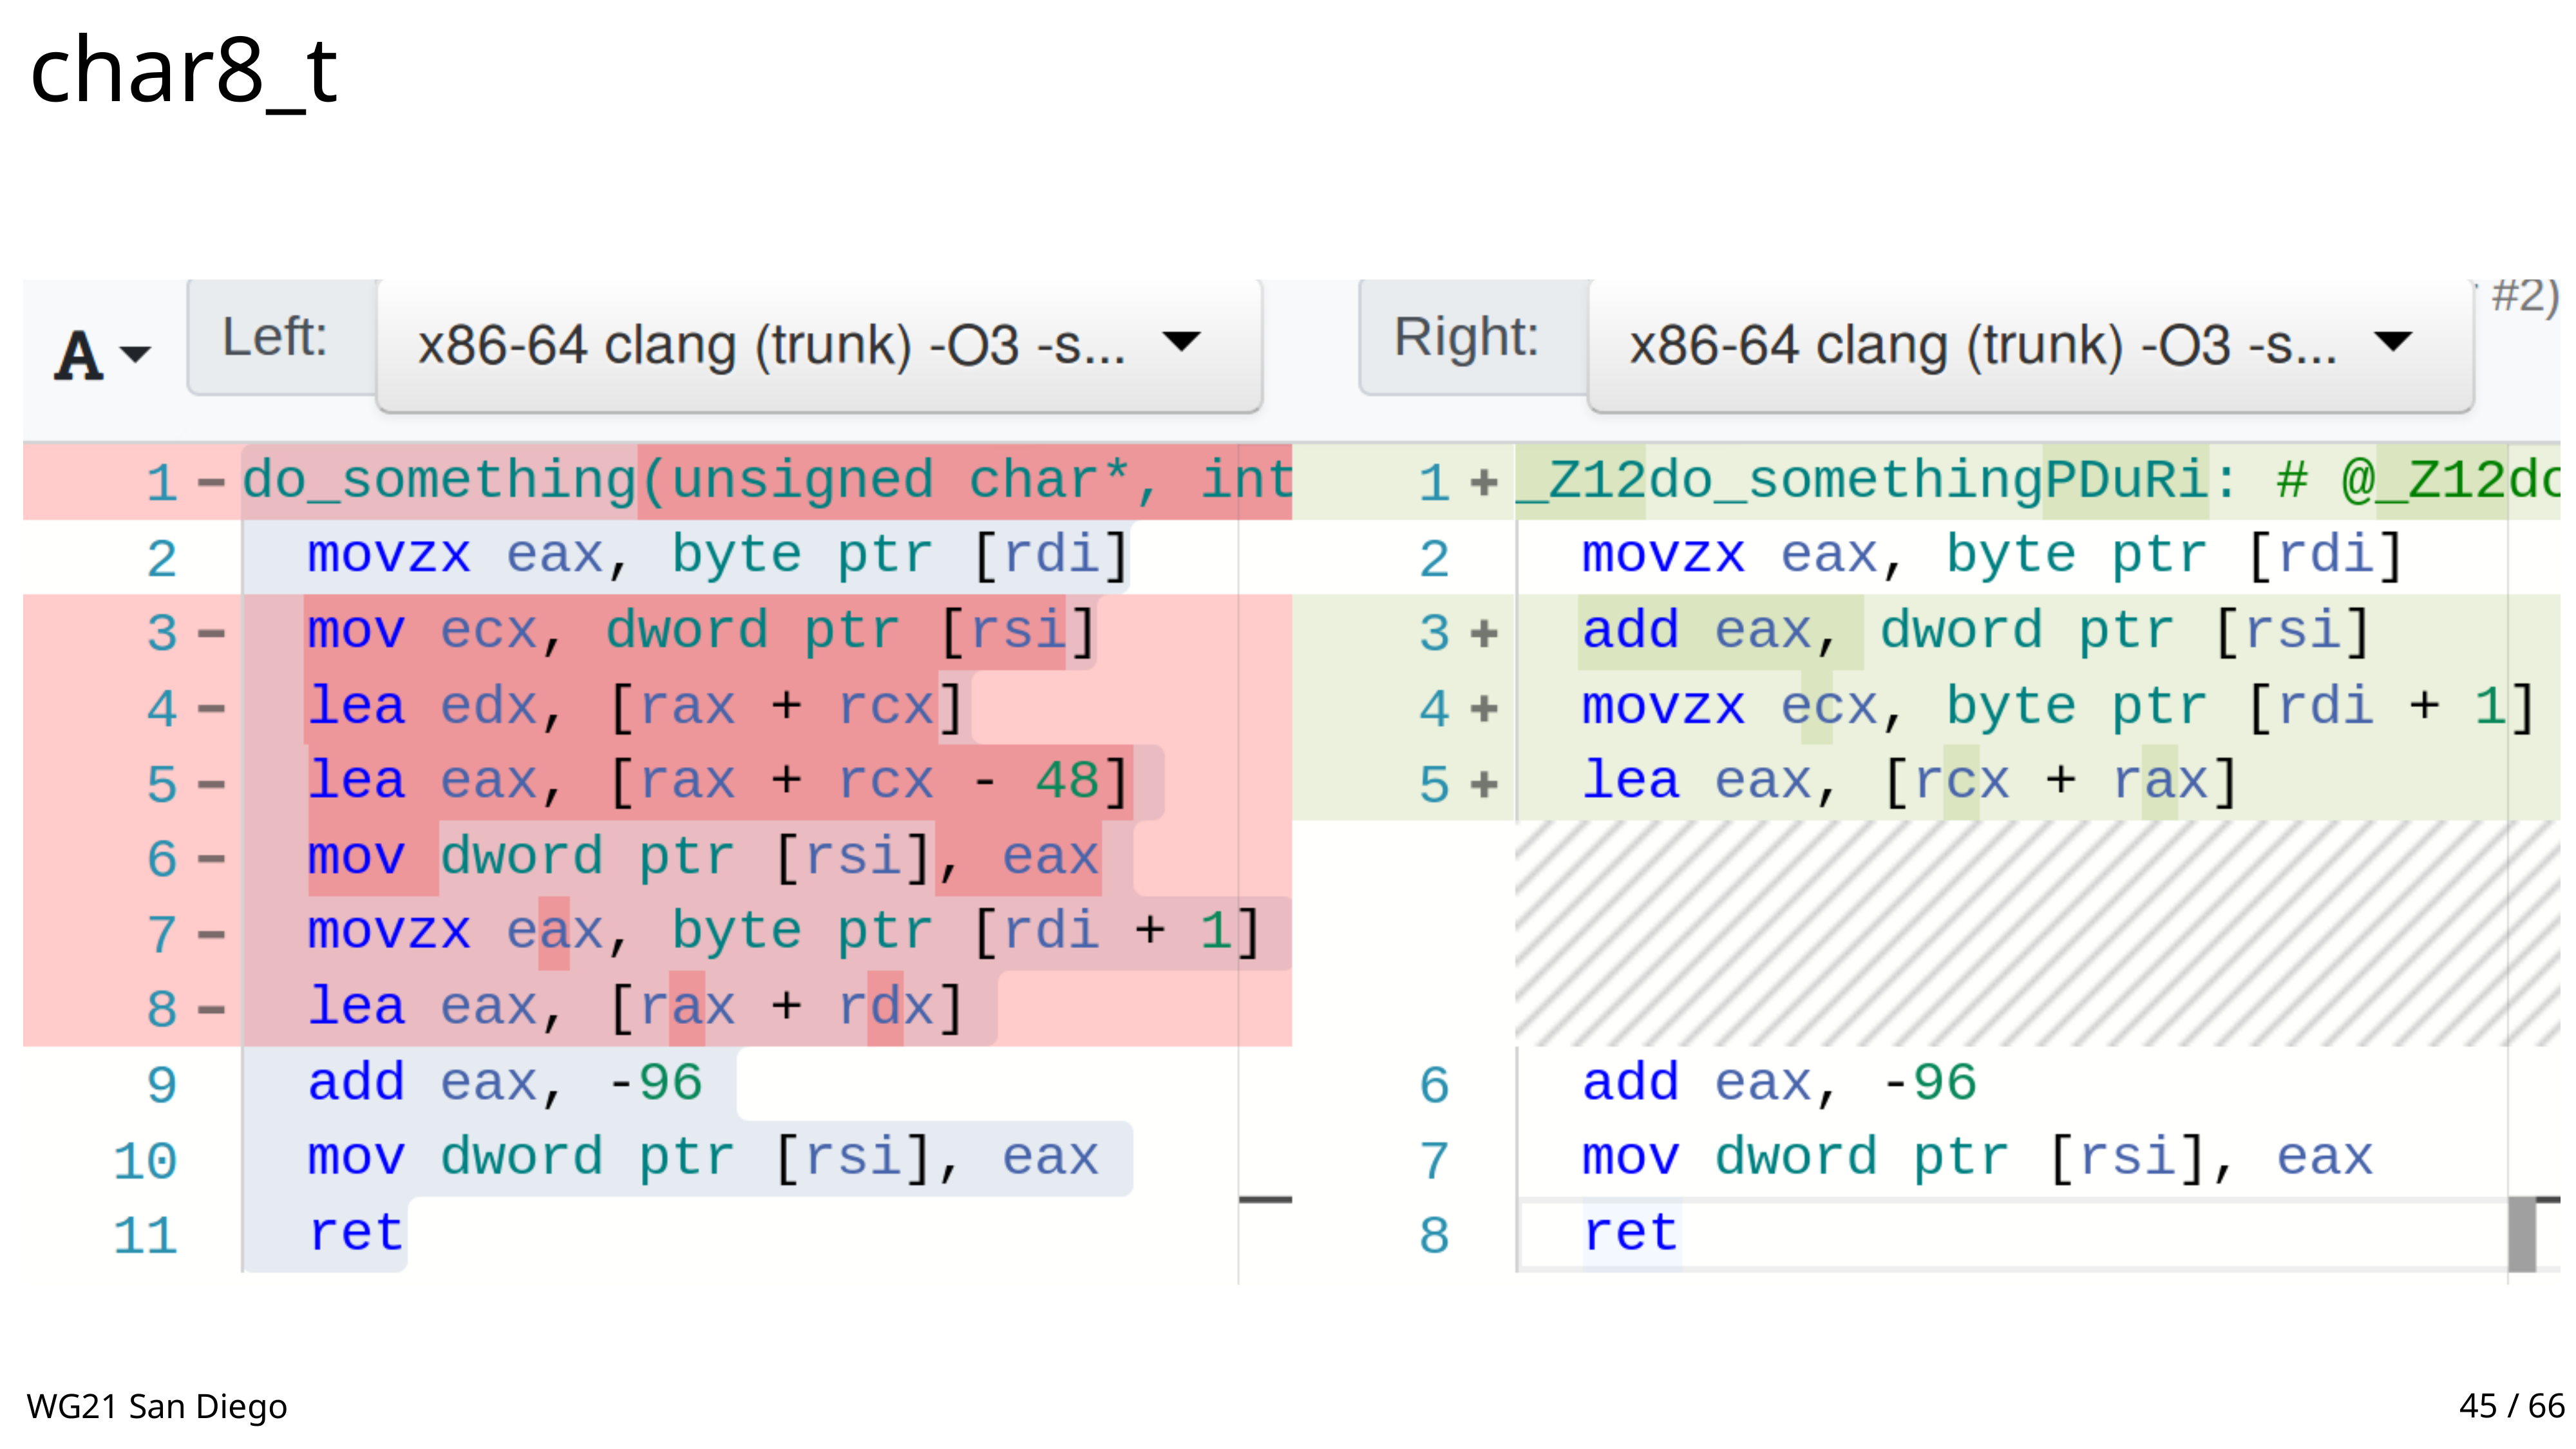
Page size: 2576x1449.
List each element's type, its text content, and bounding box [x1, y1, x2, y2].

title char8_t [19, 19, 2551, 155]
list <number> / 66 [1479, 1376, 2576, 1431]
picture [23, 279, 2561, 1285]
list WG21 San Diego [17, 1376, 1114, 1431]
